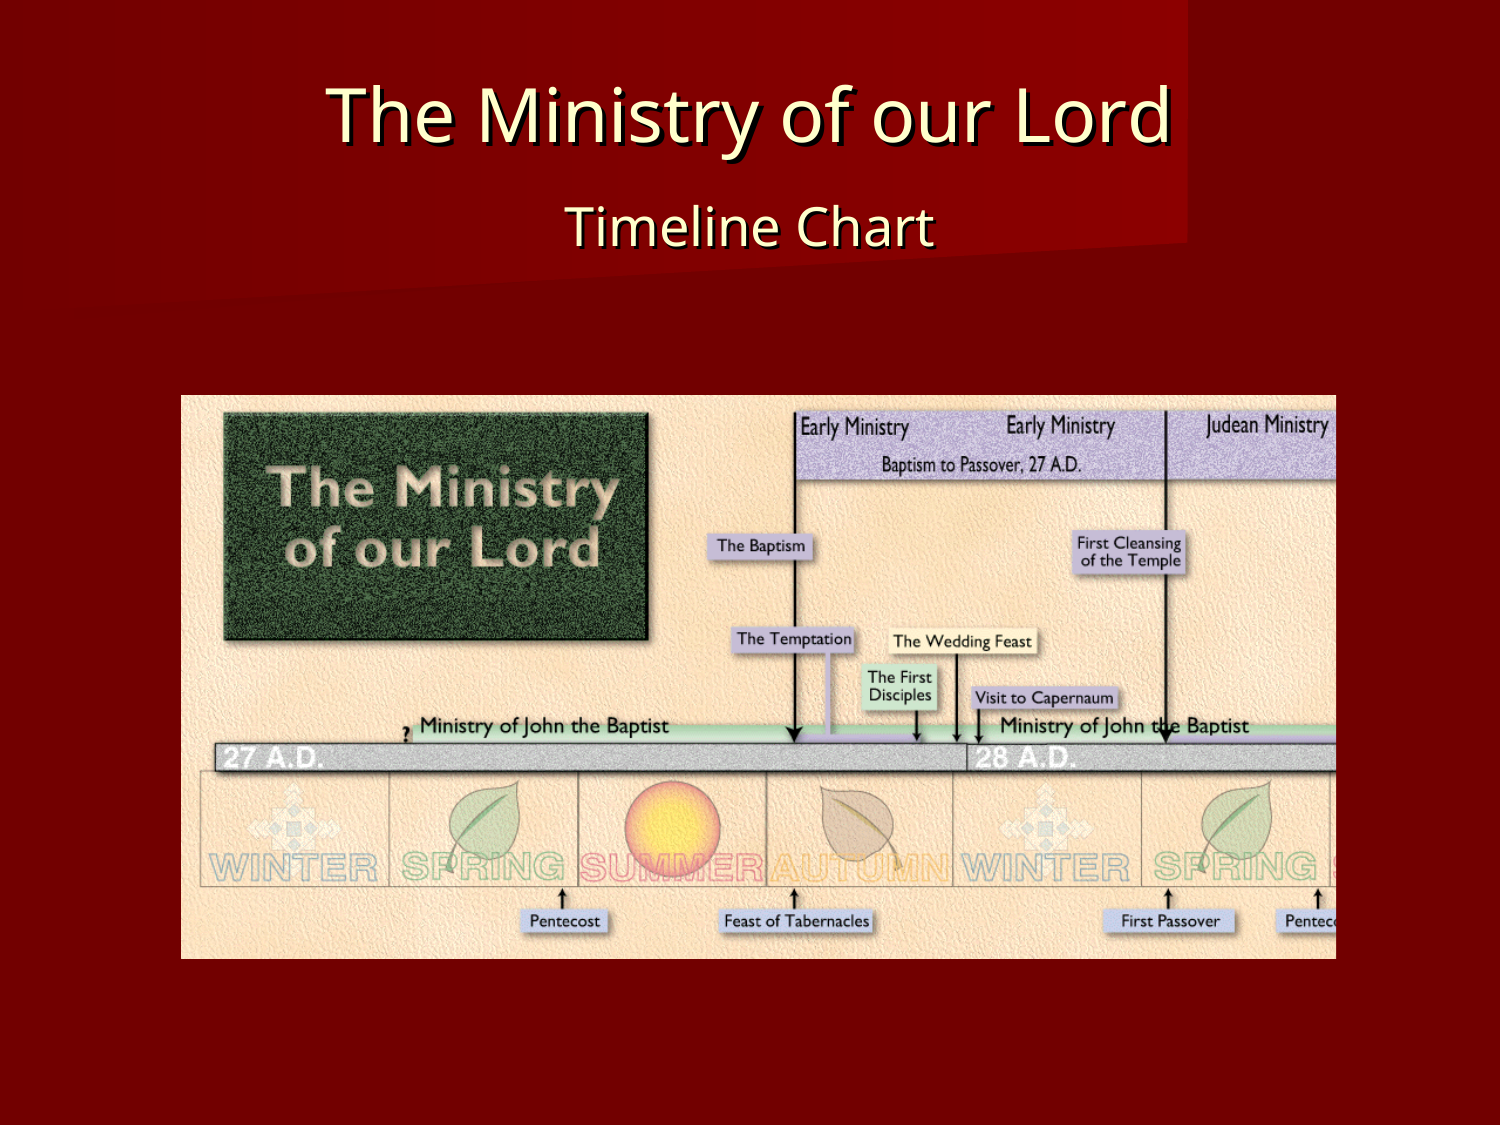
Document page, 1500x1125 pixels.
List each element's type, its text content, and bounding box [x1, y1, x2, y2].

title The Ministry of our Lord Timeline Chart [75, 59, 1426, 266]
picture [181, 395, 1337, 959]
